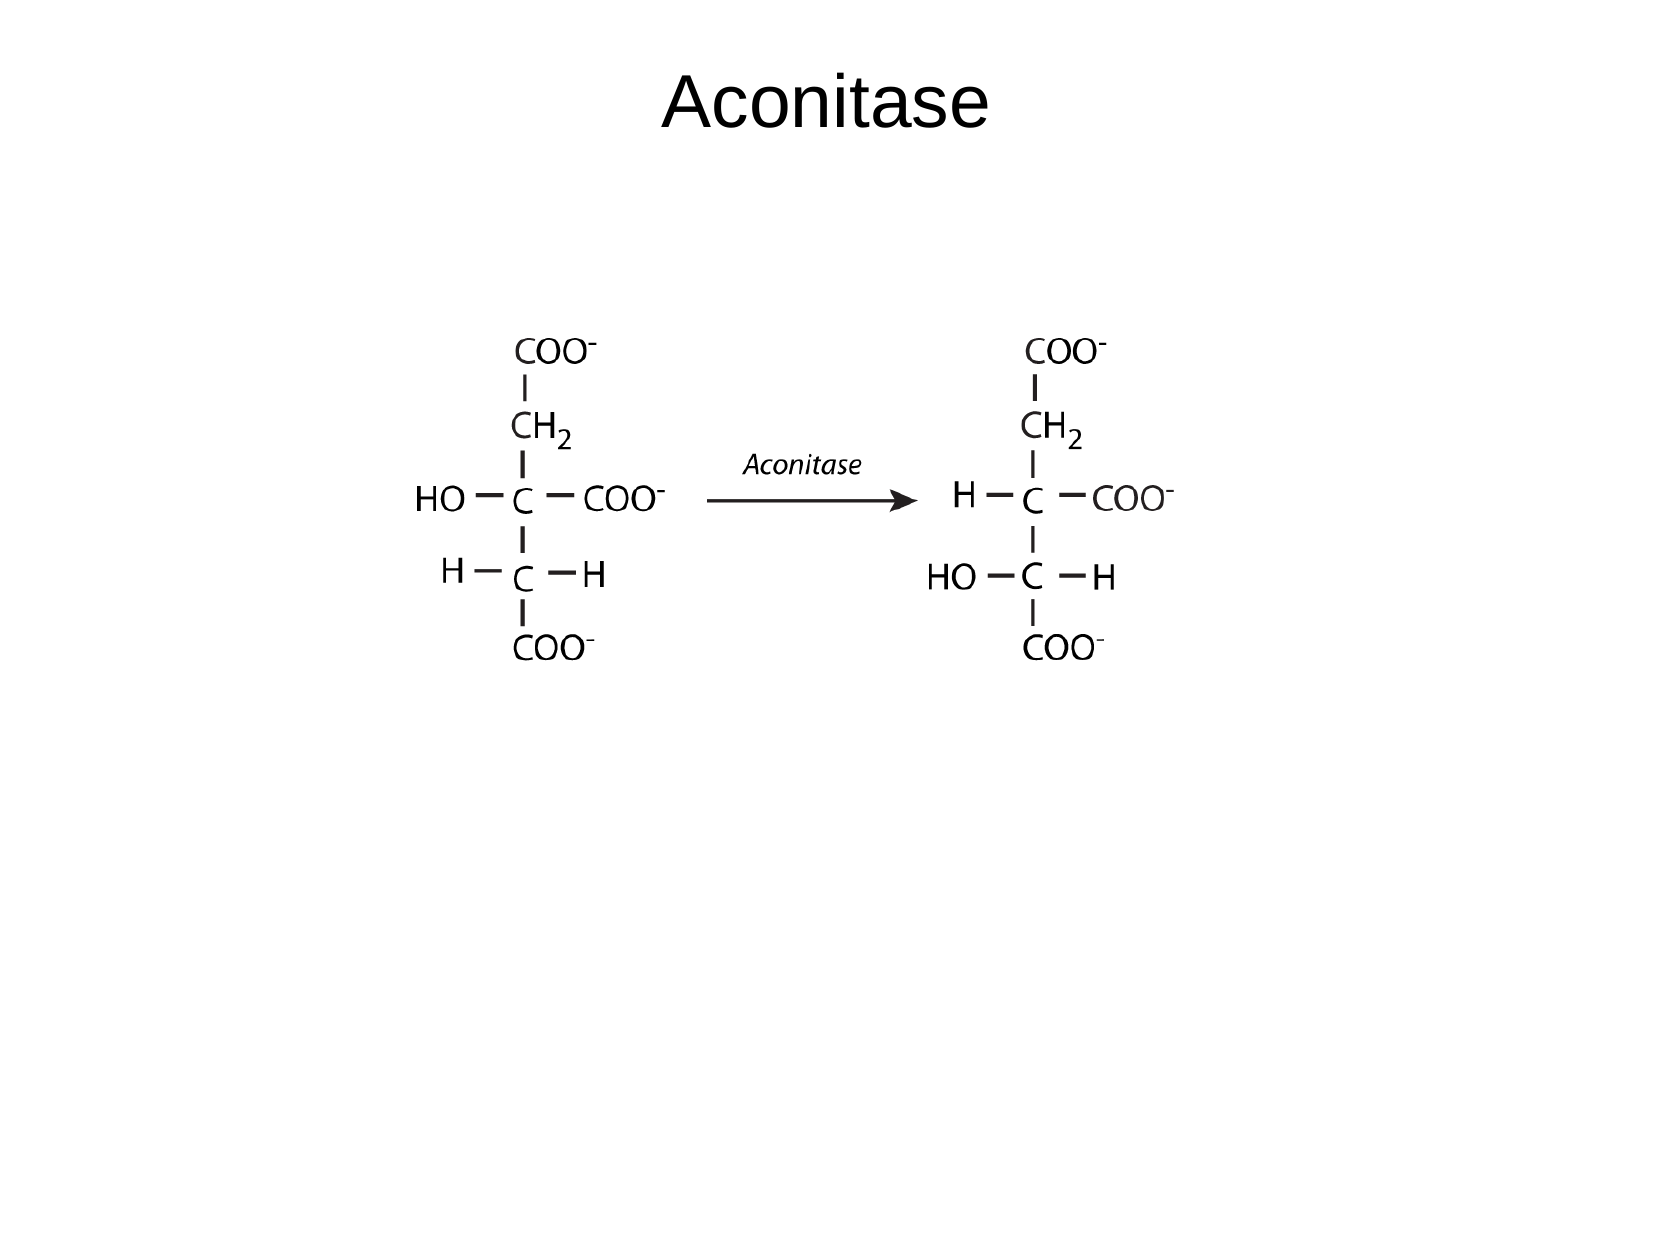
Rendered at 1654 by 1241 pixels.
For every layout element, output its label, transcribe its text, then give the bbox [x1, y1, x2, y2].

picture [414, 320, 1174, 670]
title Aconitase [82, 49, 1571, 150]
